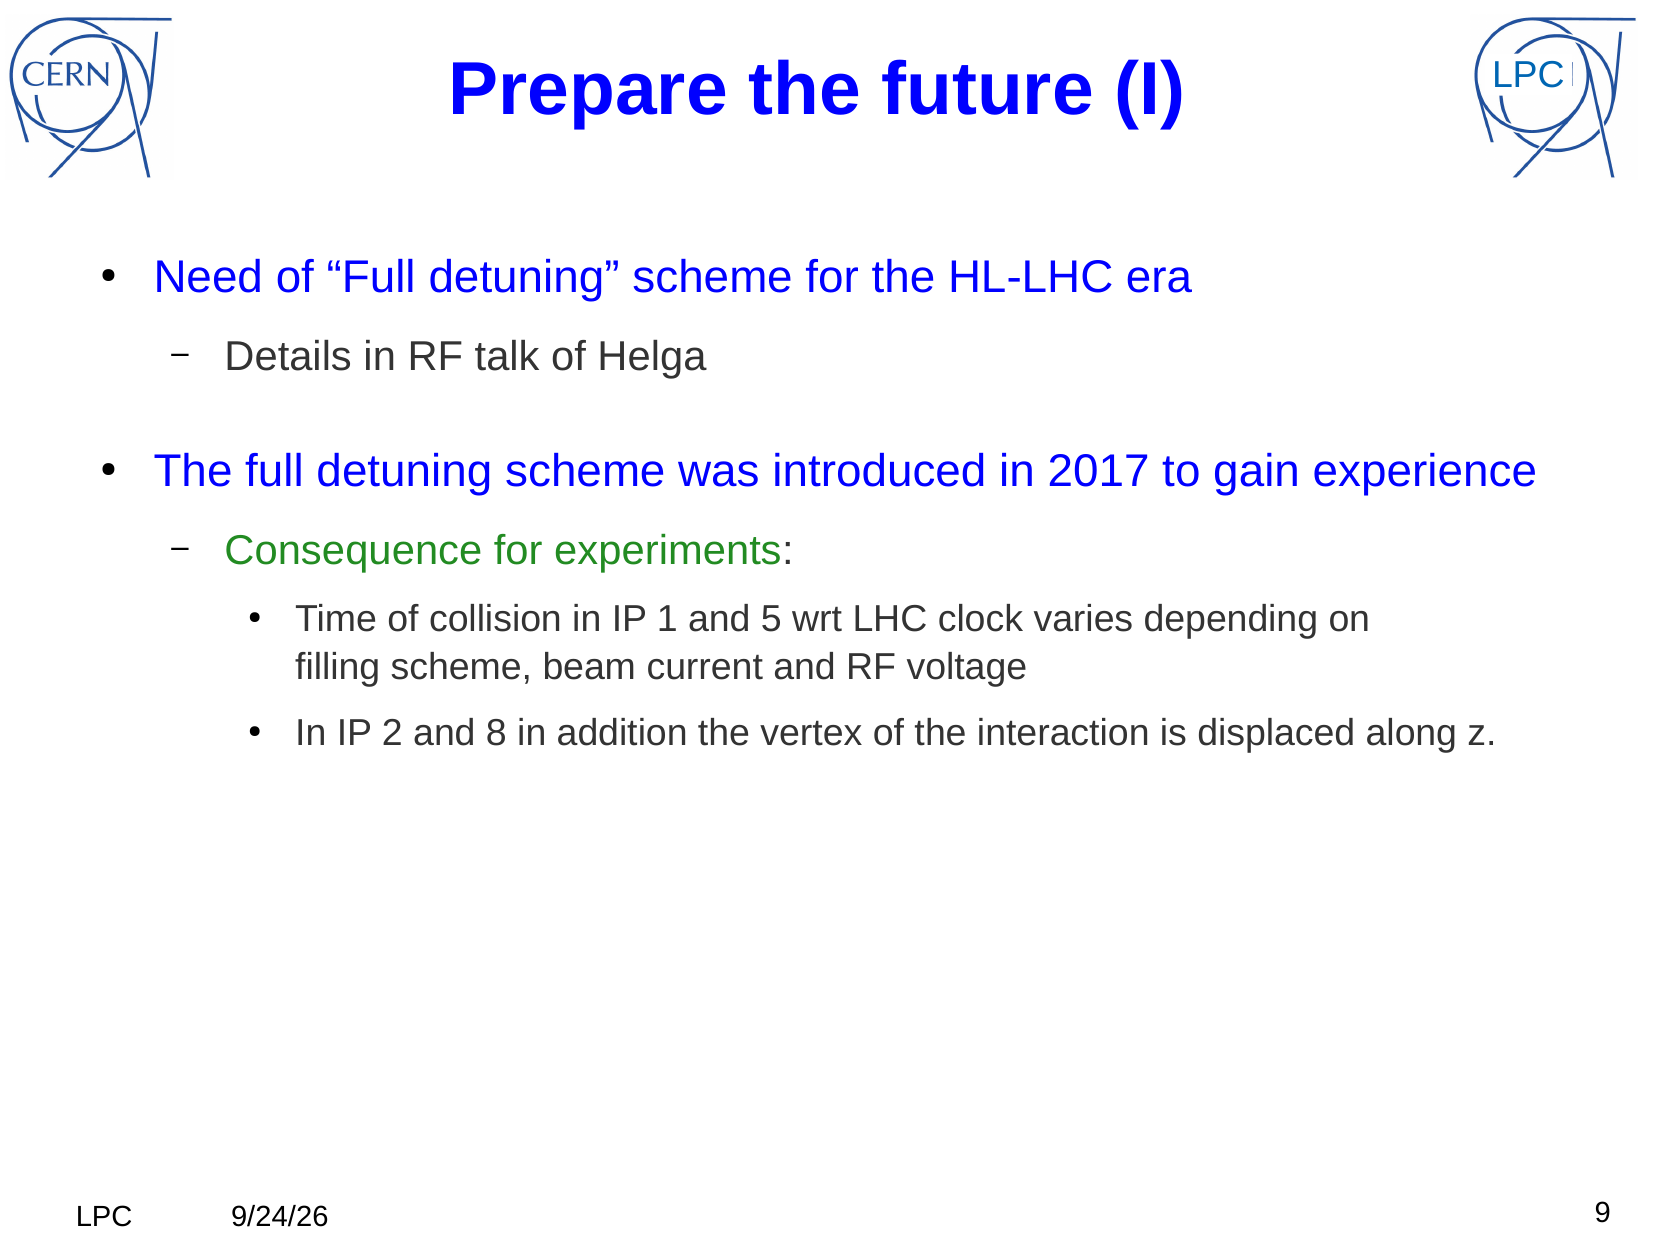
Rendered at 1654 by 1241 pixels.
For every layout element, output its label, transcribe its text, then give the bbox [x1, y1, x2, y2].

picture [5, 14, 174, 180]
title Prepare the future (I) [173, 5, 1461, 172]
list Need of “Full detuning” scheme for the HL-LHC era Details in RF talk of Helga The full detuning scheme was introduced in 2017 to gain experience Consequence for experiments: Time of collision in IP 1 and 5 wrt LHC clock varies depending on filling scheme, beam current and RF voltage In IP 2 and 8 in addition the vertex of the interaction is displaced along z. [82, 225, 1571, 1141]
picture [1470, 14, 1638, 180]
